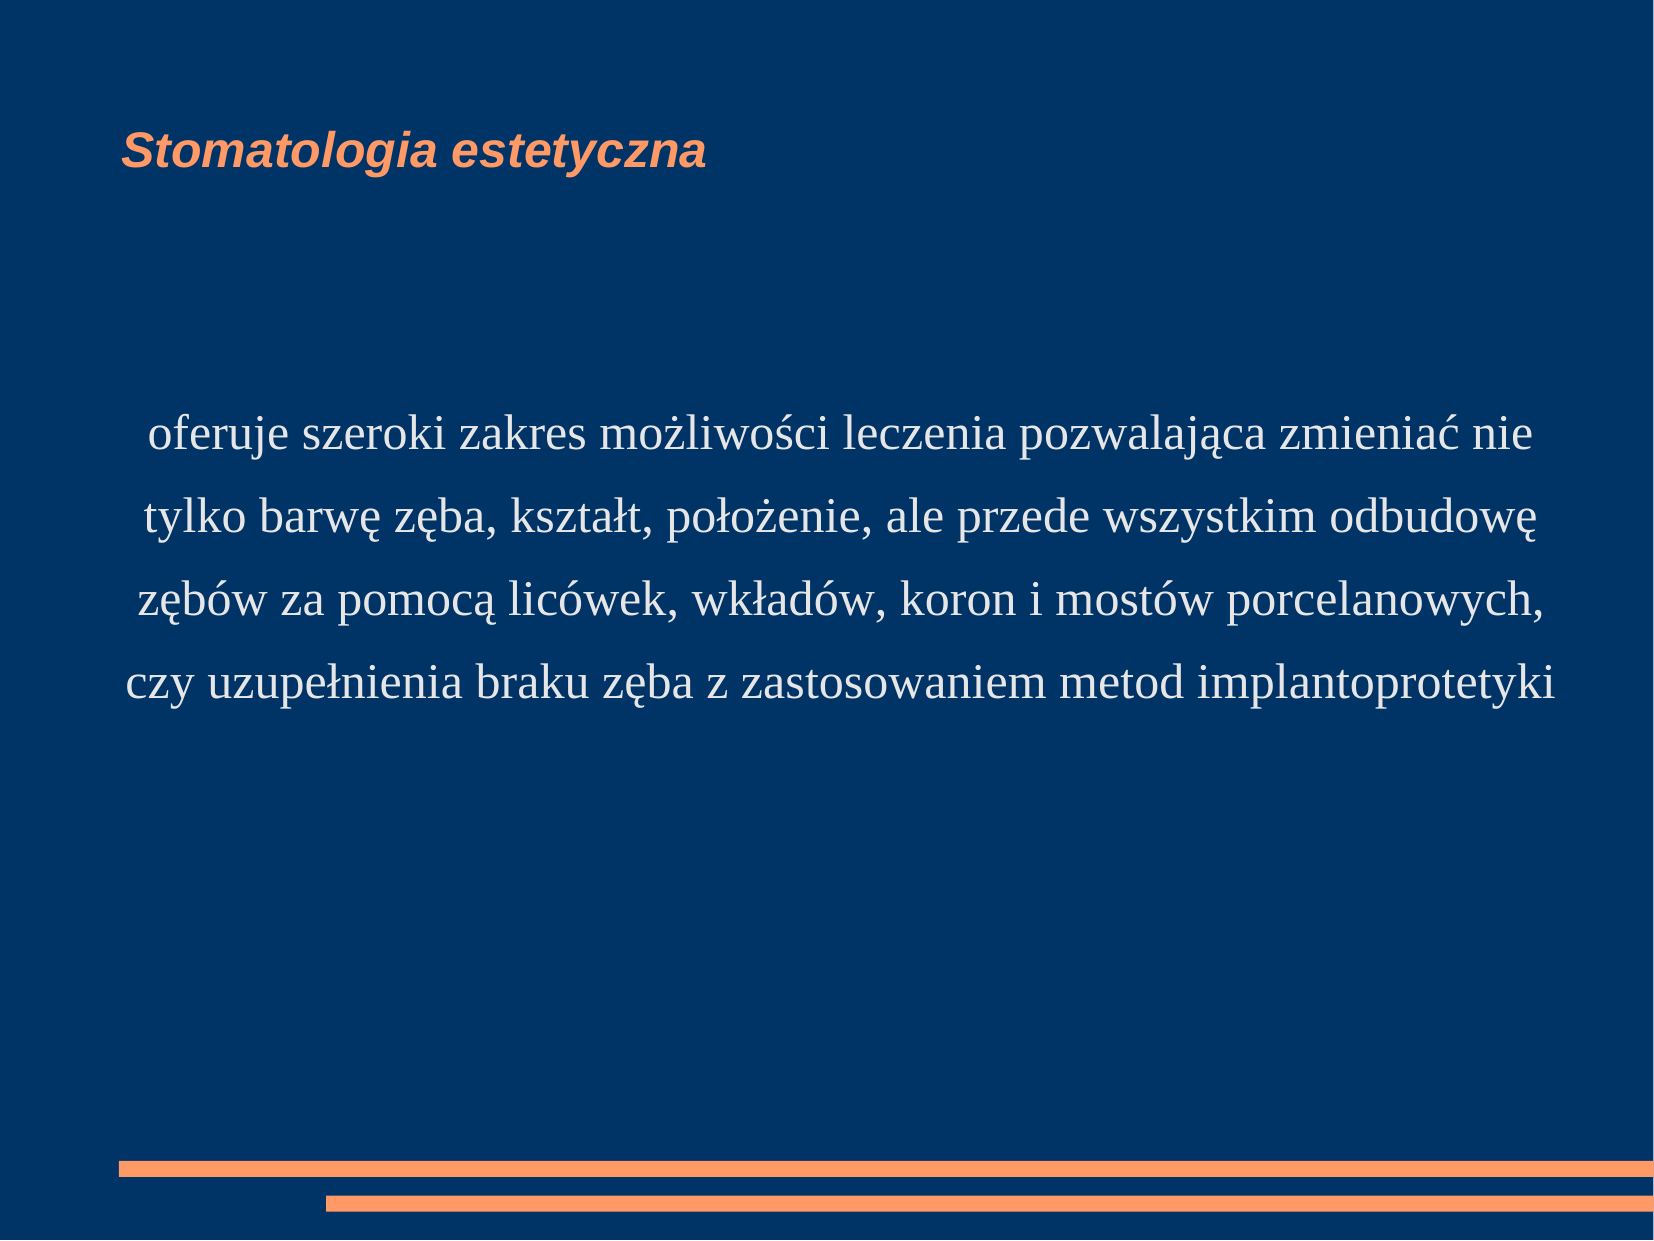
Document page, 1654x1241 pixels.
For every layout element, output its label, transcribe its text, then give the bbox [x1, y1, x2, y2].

list oferuje szeroki zakres możliwości leczenia pozwalająca zmieniać nie tylko barwę zęba, kształt, położenie, ale przede wszystkim odbudowę zębów za pomocą licówek, wkładów, koron i mostów porcelanowych, czy uzupełnienia braku zęba z zastosowaniem metod implantoprotetyki [121, 322, 1561, 1132]
title Stomatologia estetyczna [121, 46, 1534, 254]
